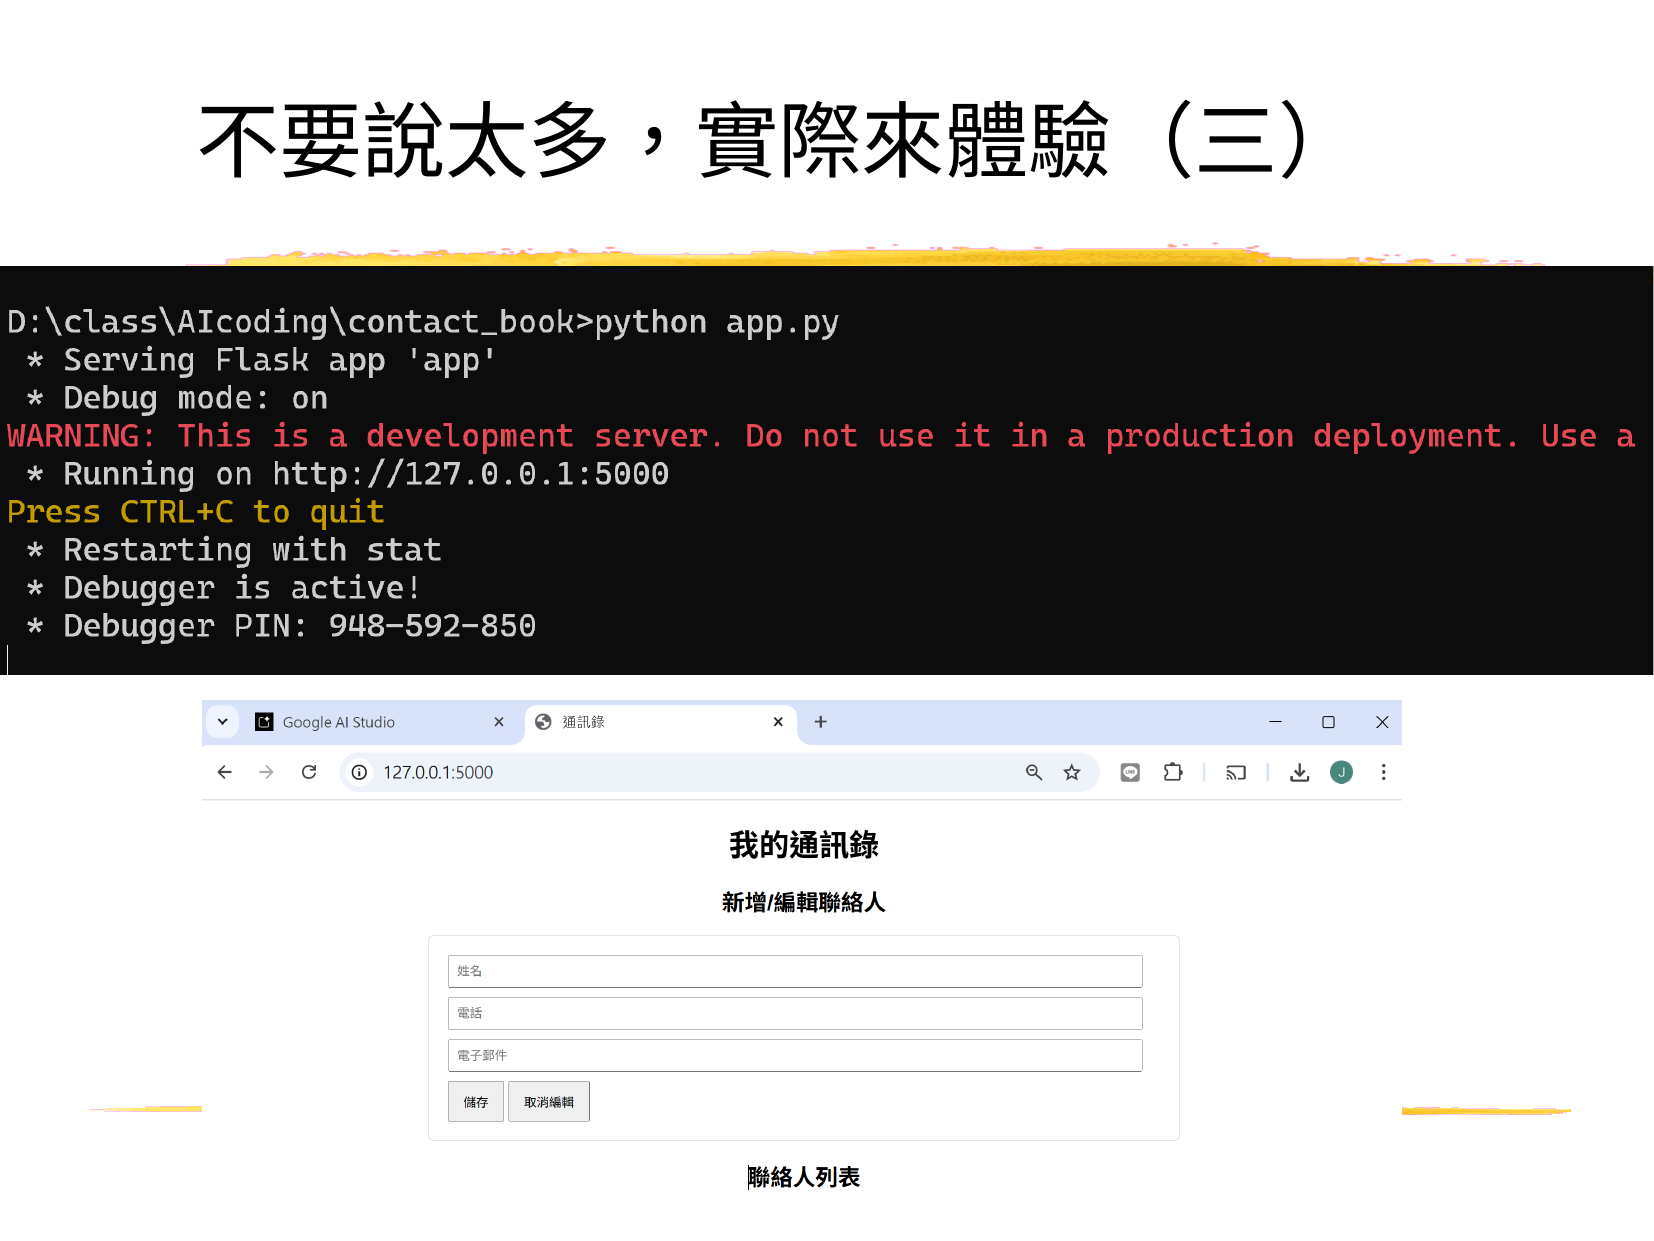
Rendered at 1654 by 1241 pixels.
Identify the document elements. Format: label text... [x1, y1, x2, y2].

picture [0, 237, 1654, 675]
title 不要說太多，實際來體驗（三） [76, 28, 1482, 235]
picture [82, 700, 1571, 1227]
